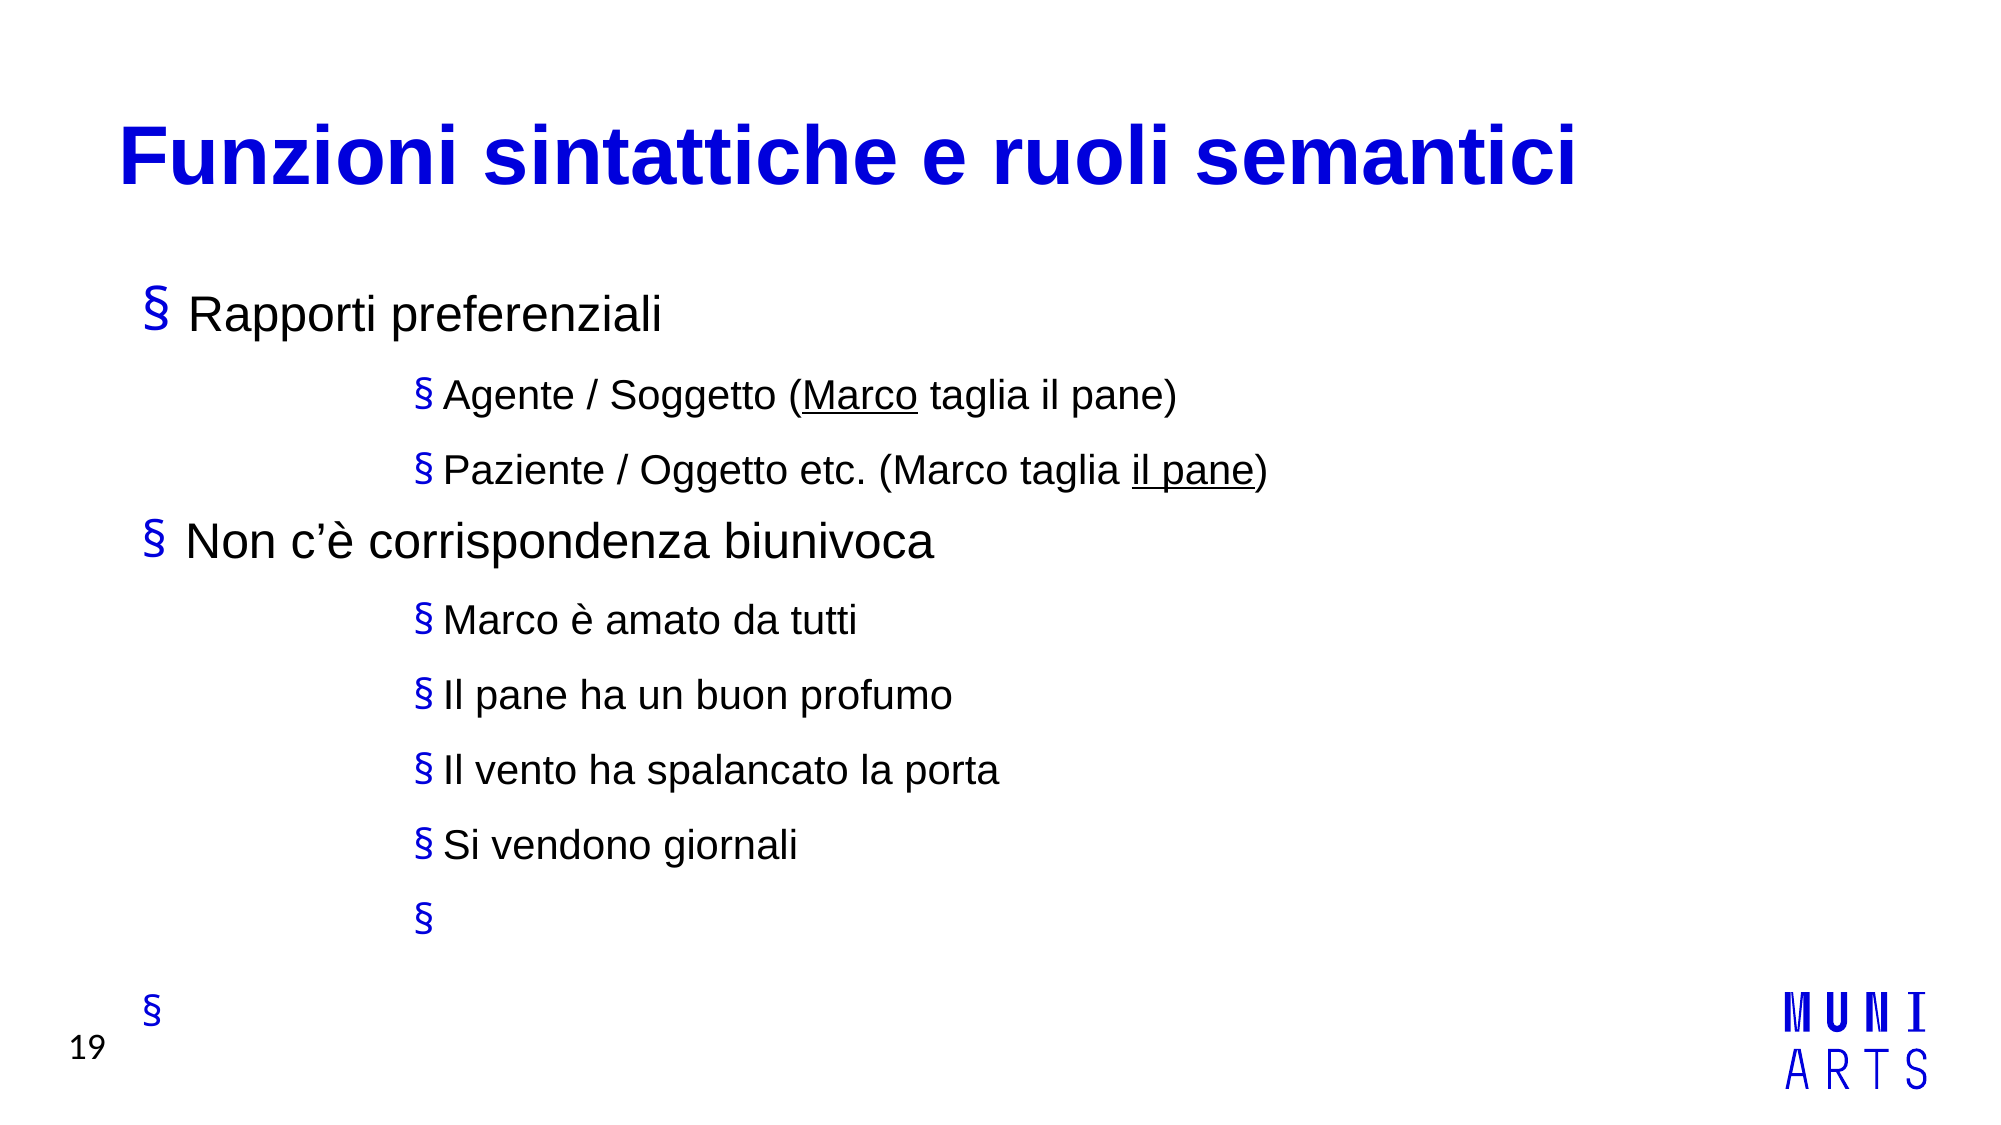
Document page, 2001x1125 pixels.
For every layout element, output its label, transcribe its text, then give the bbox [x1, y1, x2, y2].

list Rapporti preferenziali Agente / Soggetto (Marco taglia il pane) Paziente / Oggetto etc. (Marco taglia il pane) Non c’è corrispondenza biunivoca Marco è amato da tutti Il pane ha un buon profumo Il vento ha spalancato la porta Si vendono giornali [118, 268, 1976, 976]
title Funzioni sintattiche e ruoli semantici [118, 118, 1883, 193]
text_box [67, 1021, 110, 1063]
